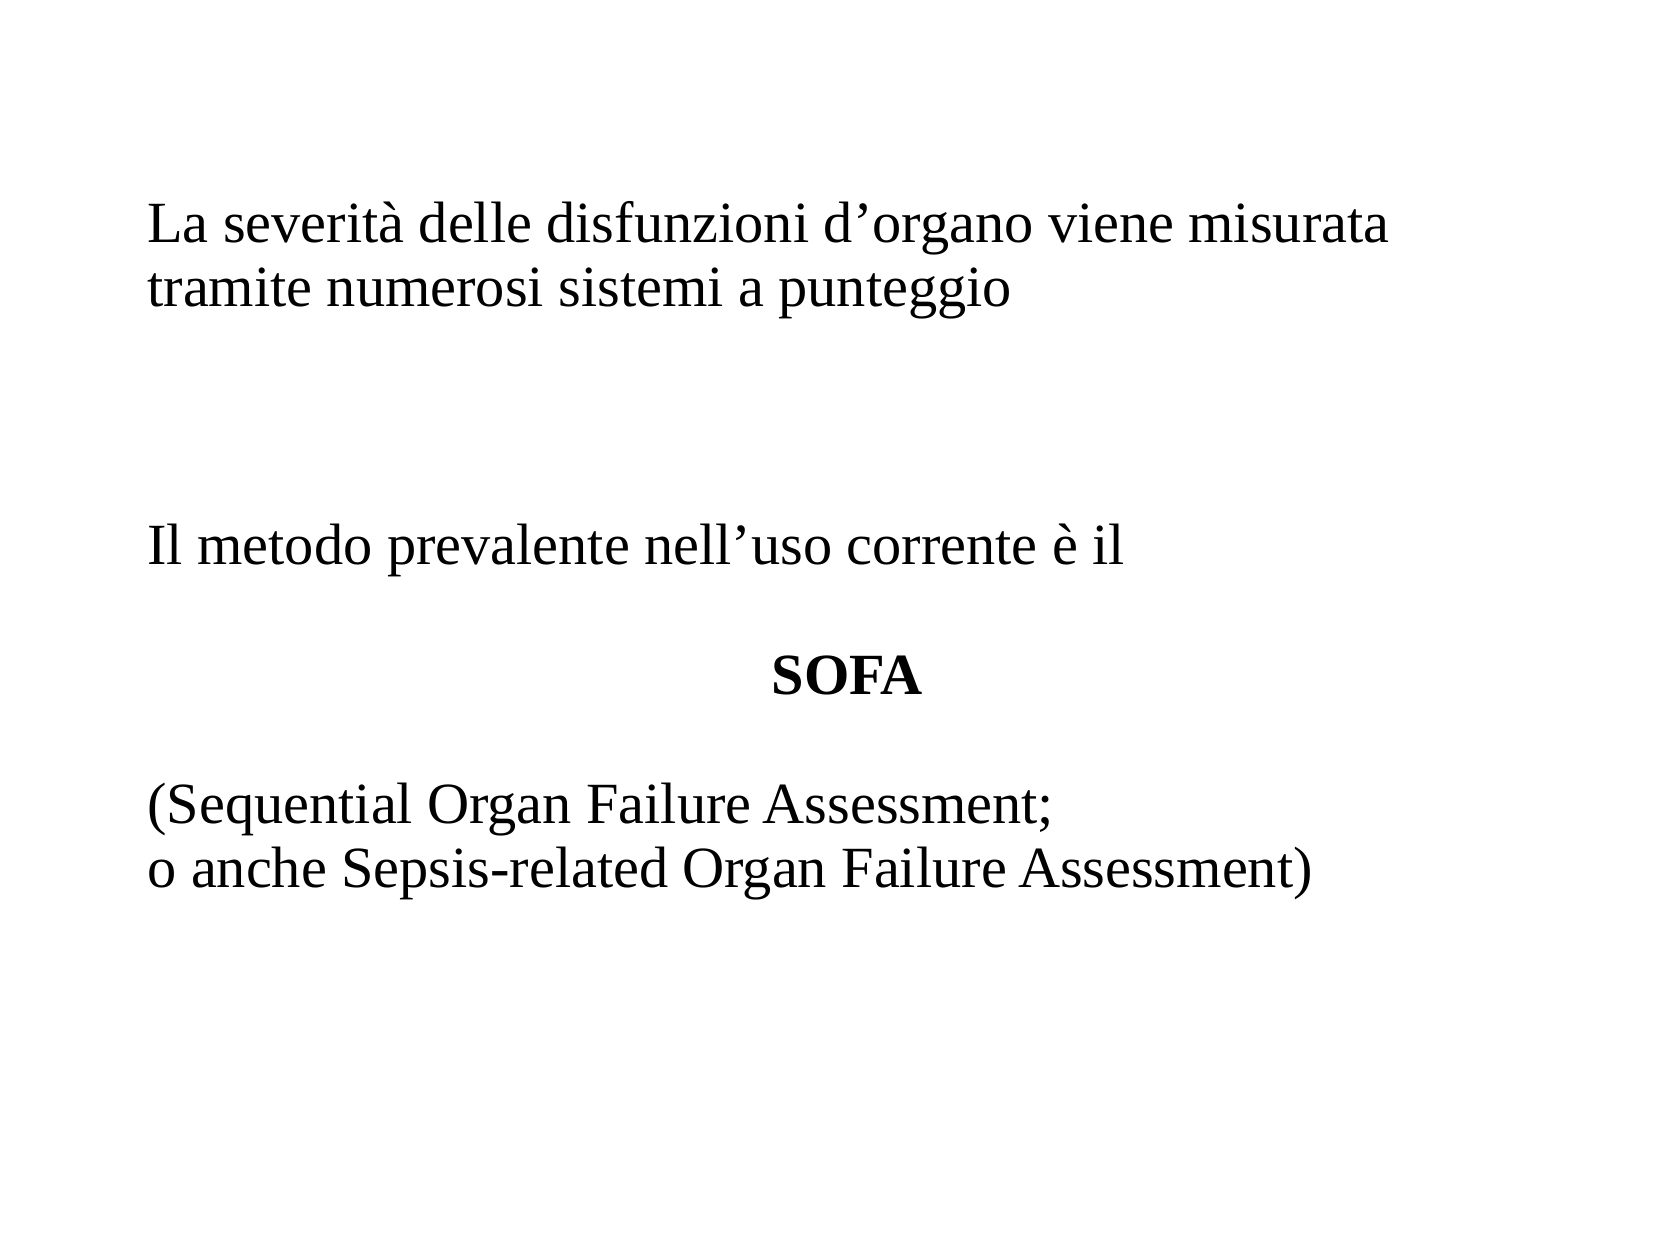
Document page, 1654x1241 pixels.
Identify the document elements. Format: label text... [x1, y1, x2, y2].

text_box La severità delle disfunzioni d’organo viene misurata tramite numerosi sistemi a punteggio Il metodo prevalente nell’uso corrente è il SOFA (Sequential Organ Failure Assessment; o anche Sepsis-related Organ Failure Assessment) [132, 182, 1562, 976]
